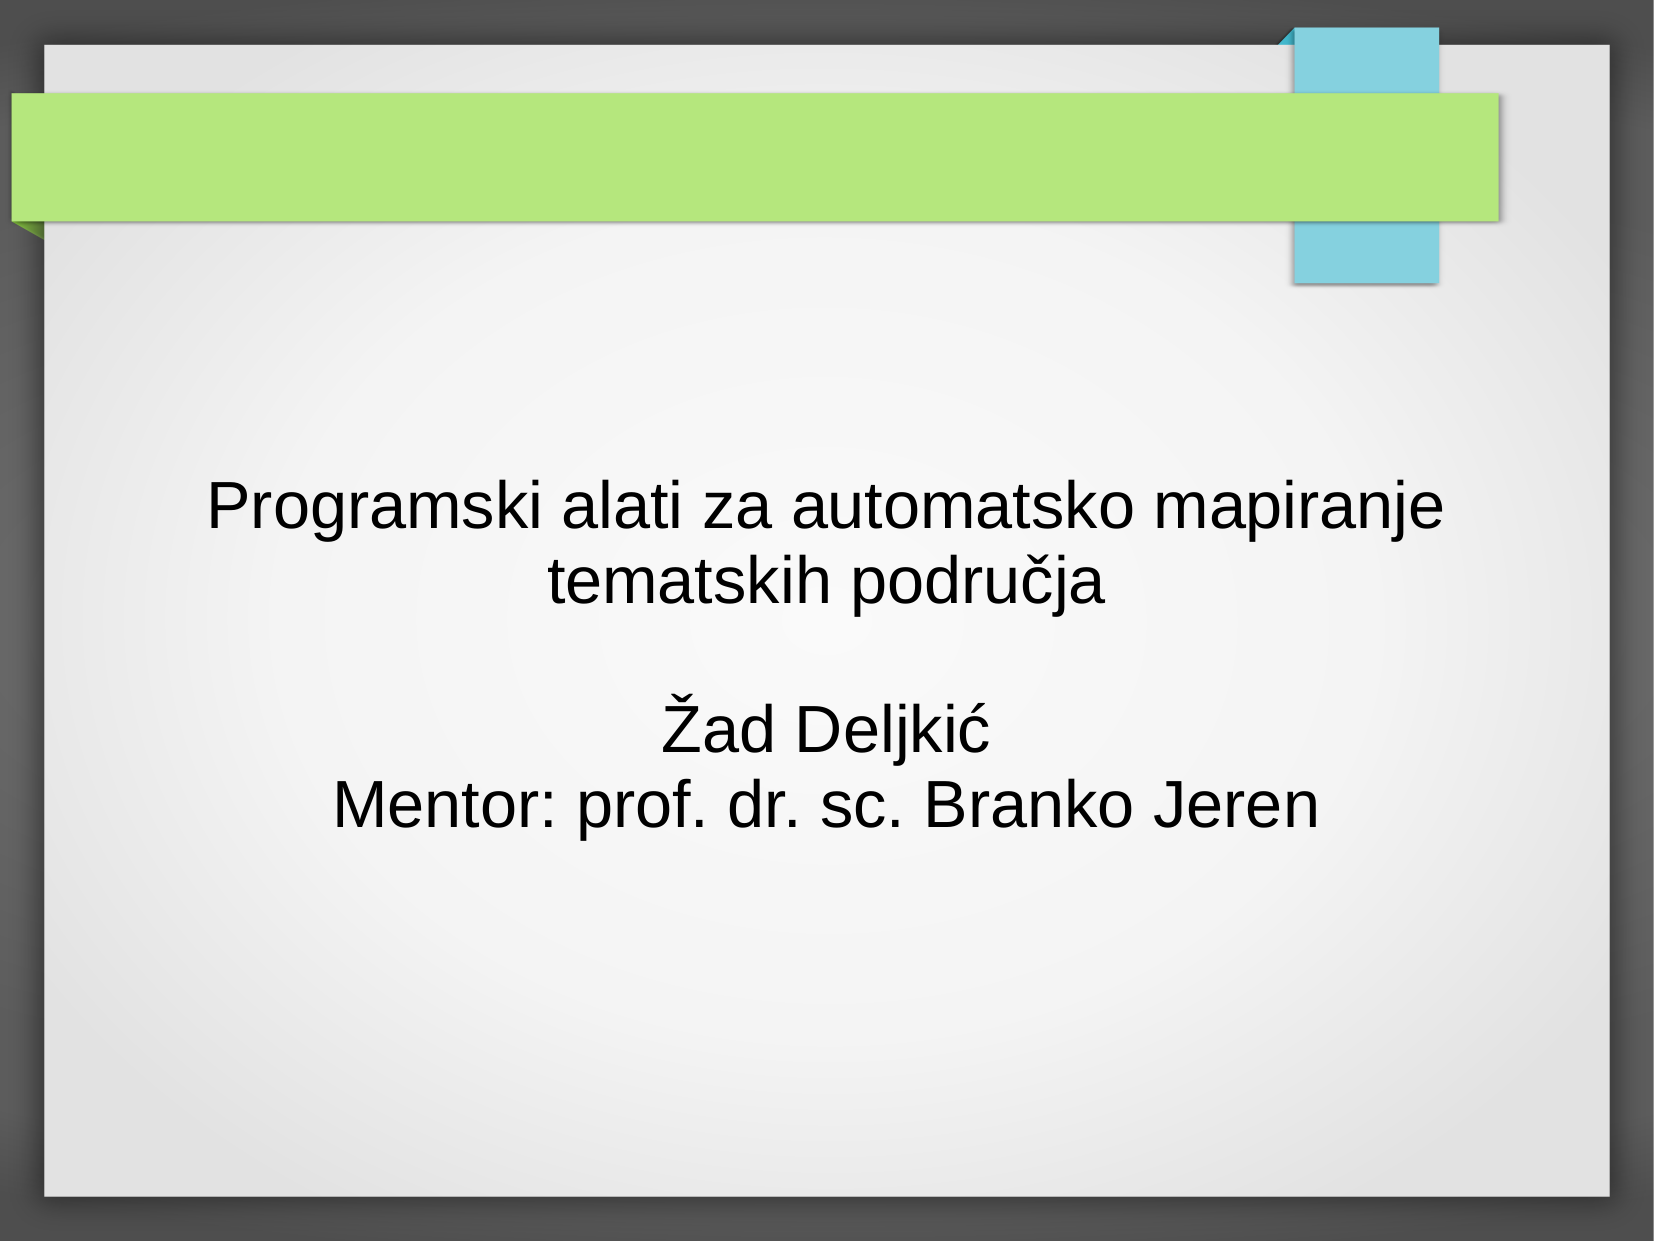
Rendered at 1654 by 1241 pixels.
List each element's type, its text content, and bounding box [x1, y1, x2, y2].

subtitle Programski alati za automatsko mapiranje tematskih područja Žad Deljkić Mentor: prof. dr. sc. Branko Jeren [82, 295, 1571, 1015]
picture [0, 0, 1654, 1241]
